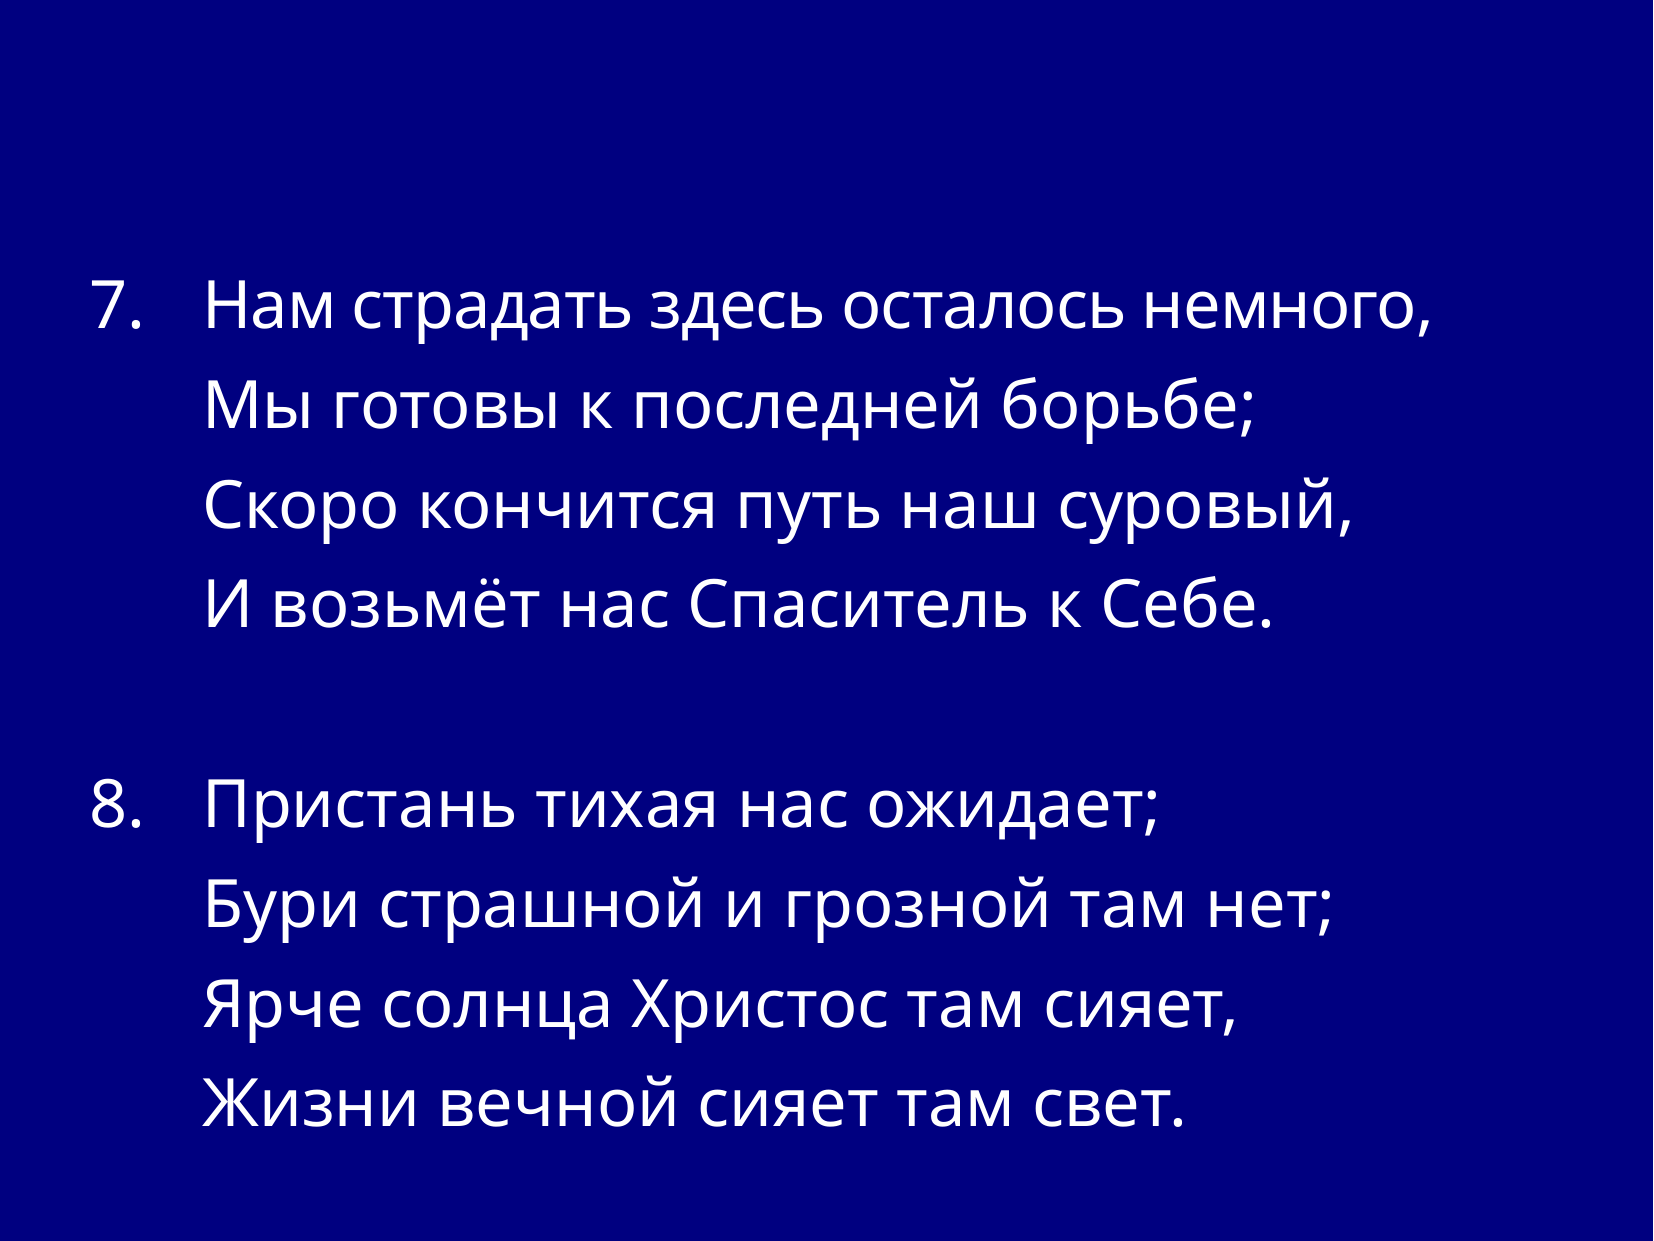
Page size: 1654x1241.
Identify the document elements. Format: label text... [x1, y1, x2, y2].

text_box 7. Нам страдать здесь осталось немного, Мы готовы к последней борьбе; Скоро кончится путь наш суровый, И возьмёт нас Спаситель к Себе. 8. Пристань тихая нас ожидает; Бури страшной и грозной там нет; Ярче солнца Христос там сияет, Жизни вечной сияет там свет. [75, 150, 1576, 1163]
